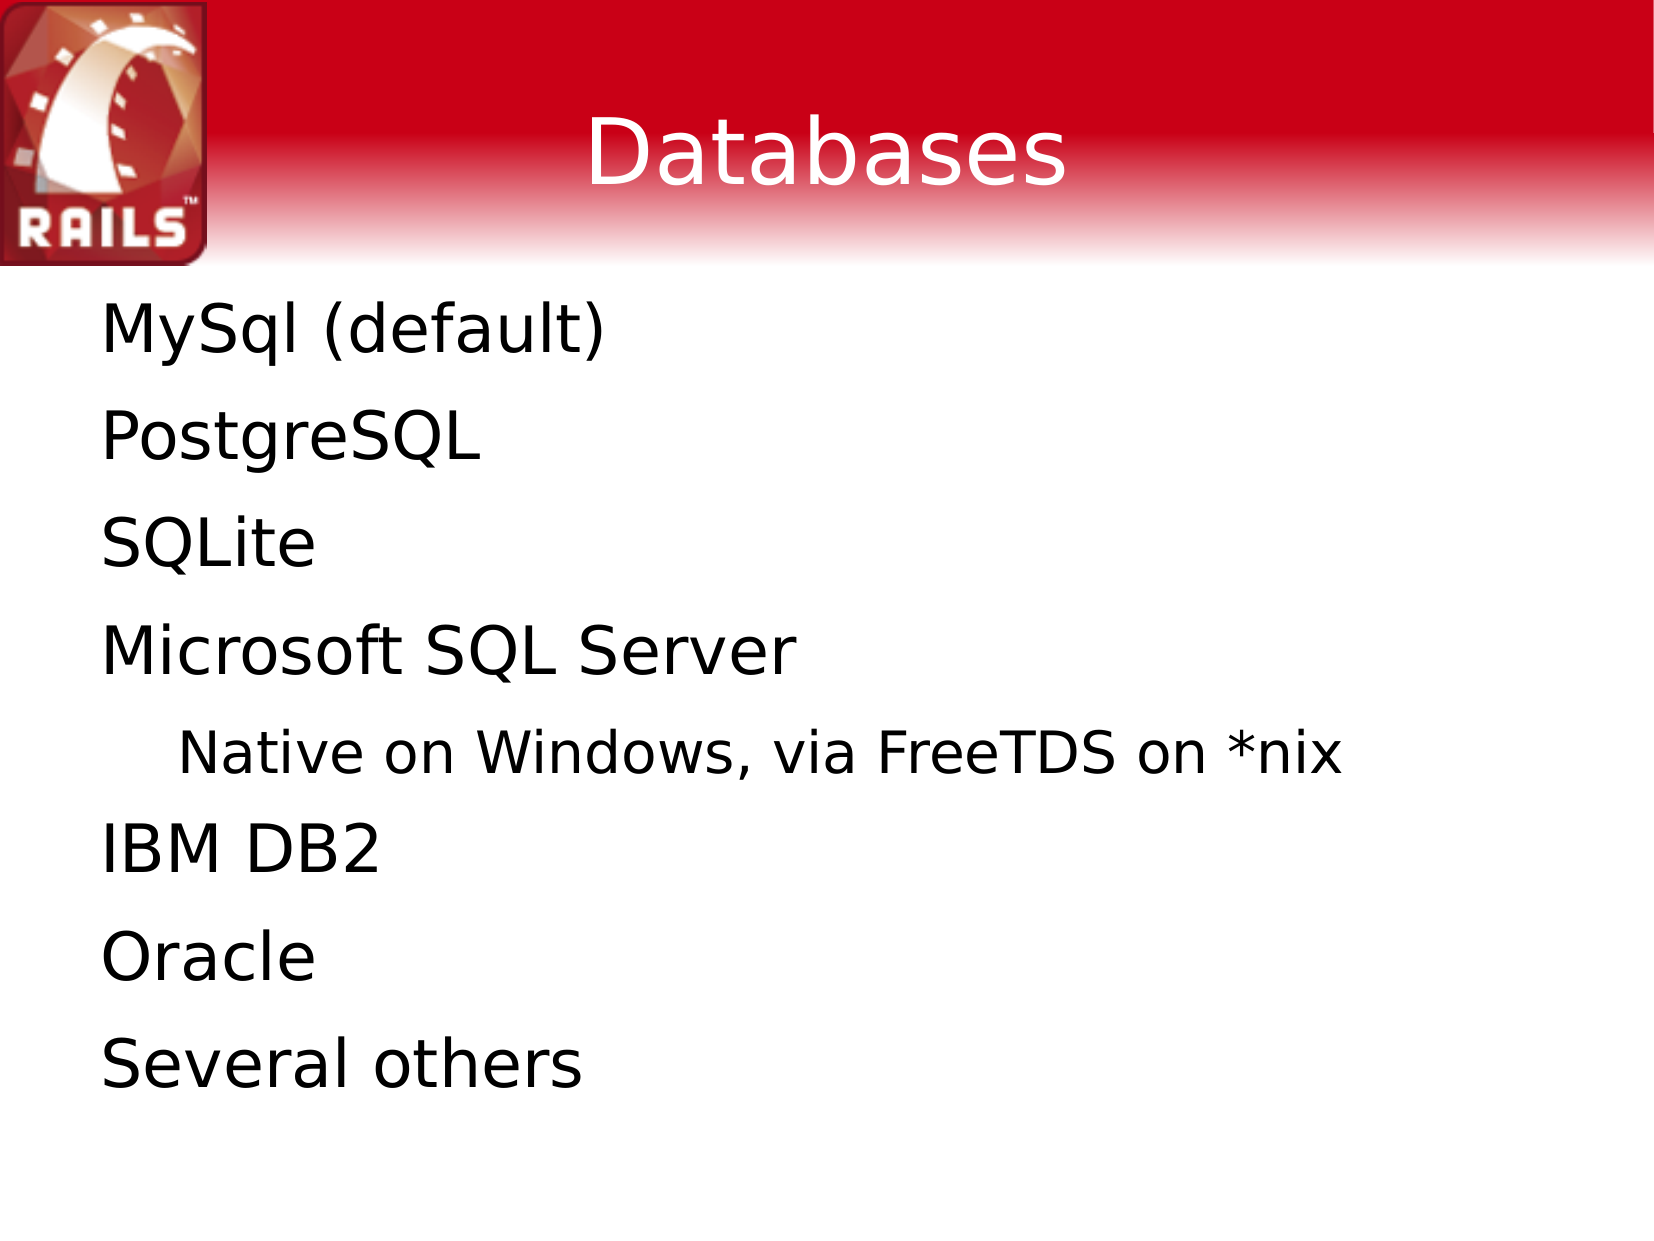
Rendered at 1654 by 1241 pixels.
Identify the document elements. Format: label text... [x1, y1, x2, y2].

list MySql (default) PostgreSQL SQLite Microsoft SQL Server Native on Windows, via FreeTDS on *nix IBM DB2 Oracle Several others [82, 290, 1571, 1106]
title Databases [82, 49, 1571, 257]
picture [0, 2, 207, 266]
